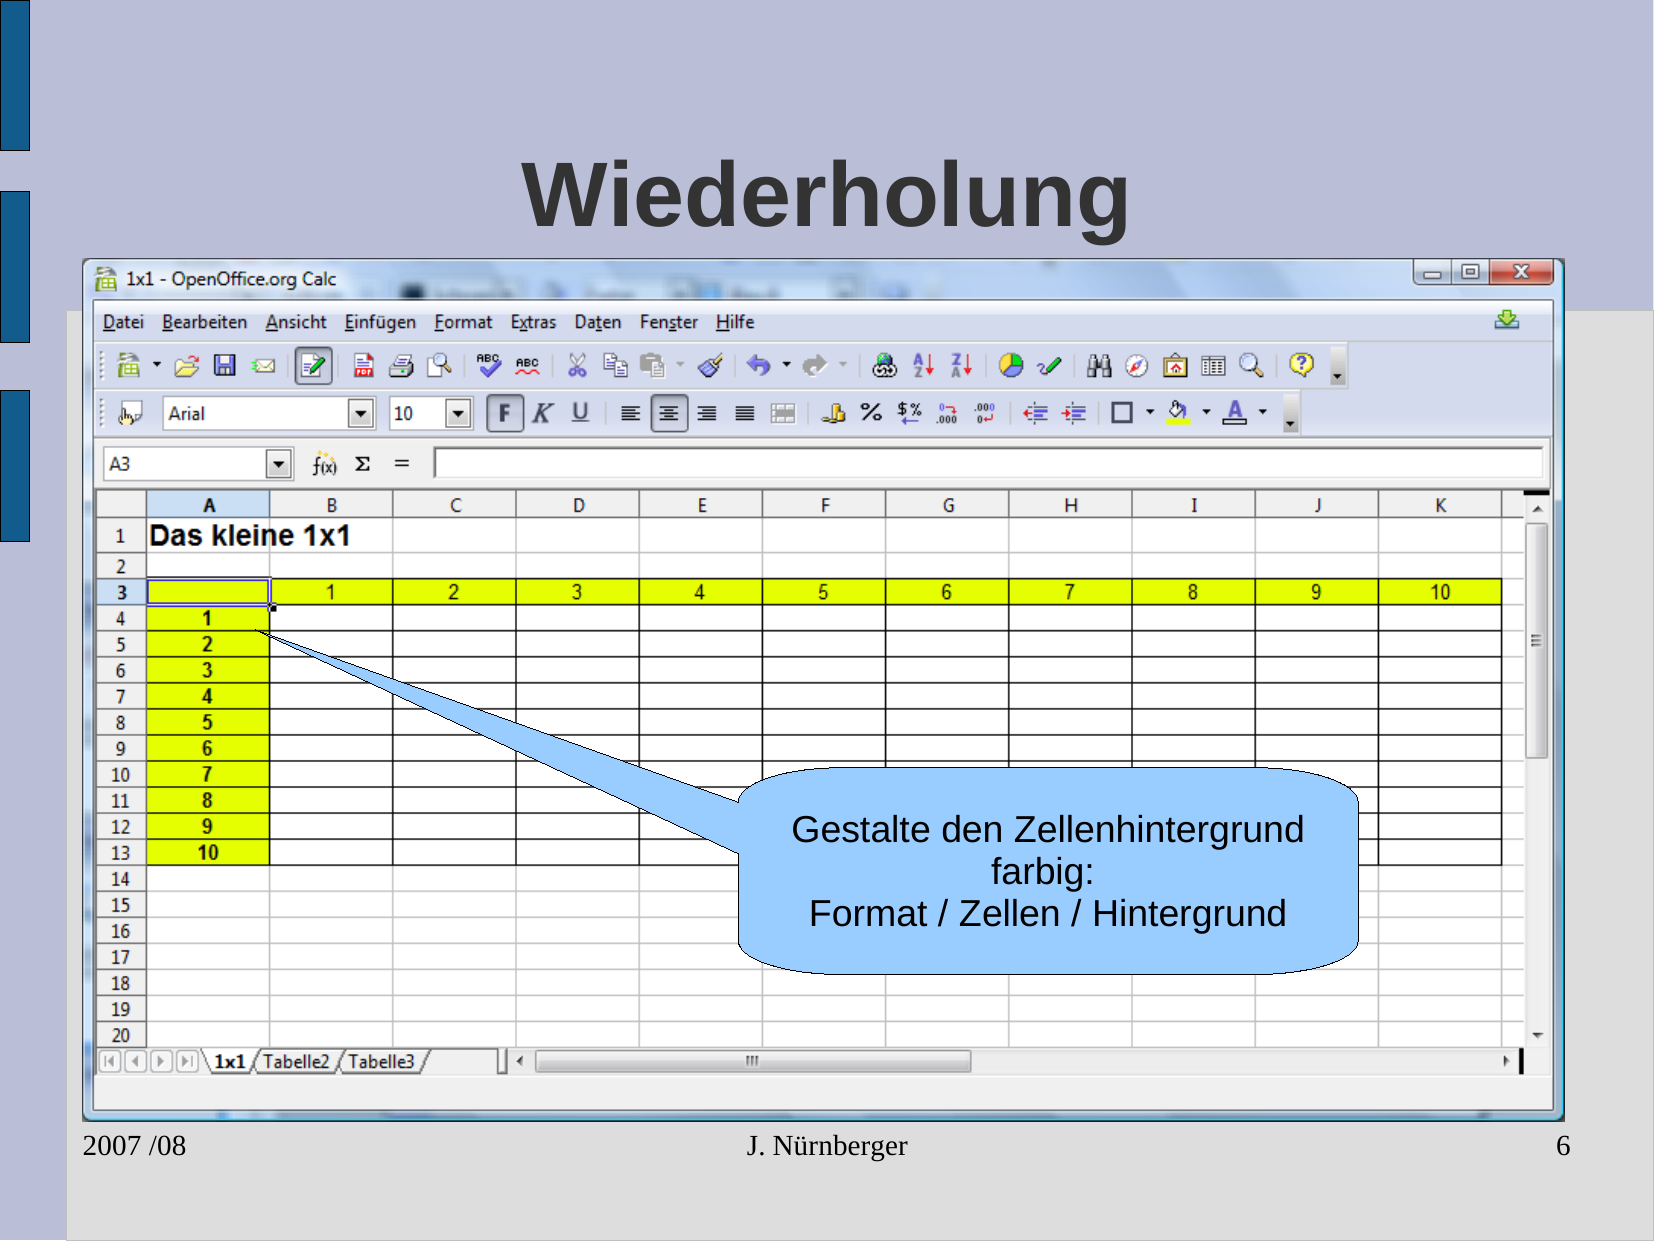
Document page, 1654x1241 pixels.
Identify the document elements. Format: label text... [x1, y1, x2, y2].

text_box Gestalte den Zellenhintergrund farbig: Format / Zellen / Hintergrund [255, 629, 1359, 975]
title Wiederholung [121, 98, 1534, 258]
picture [82, 258, 1565, 1123]
